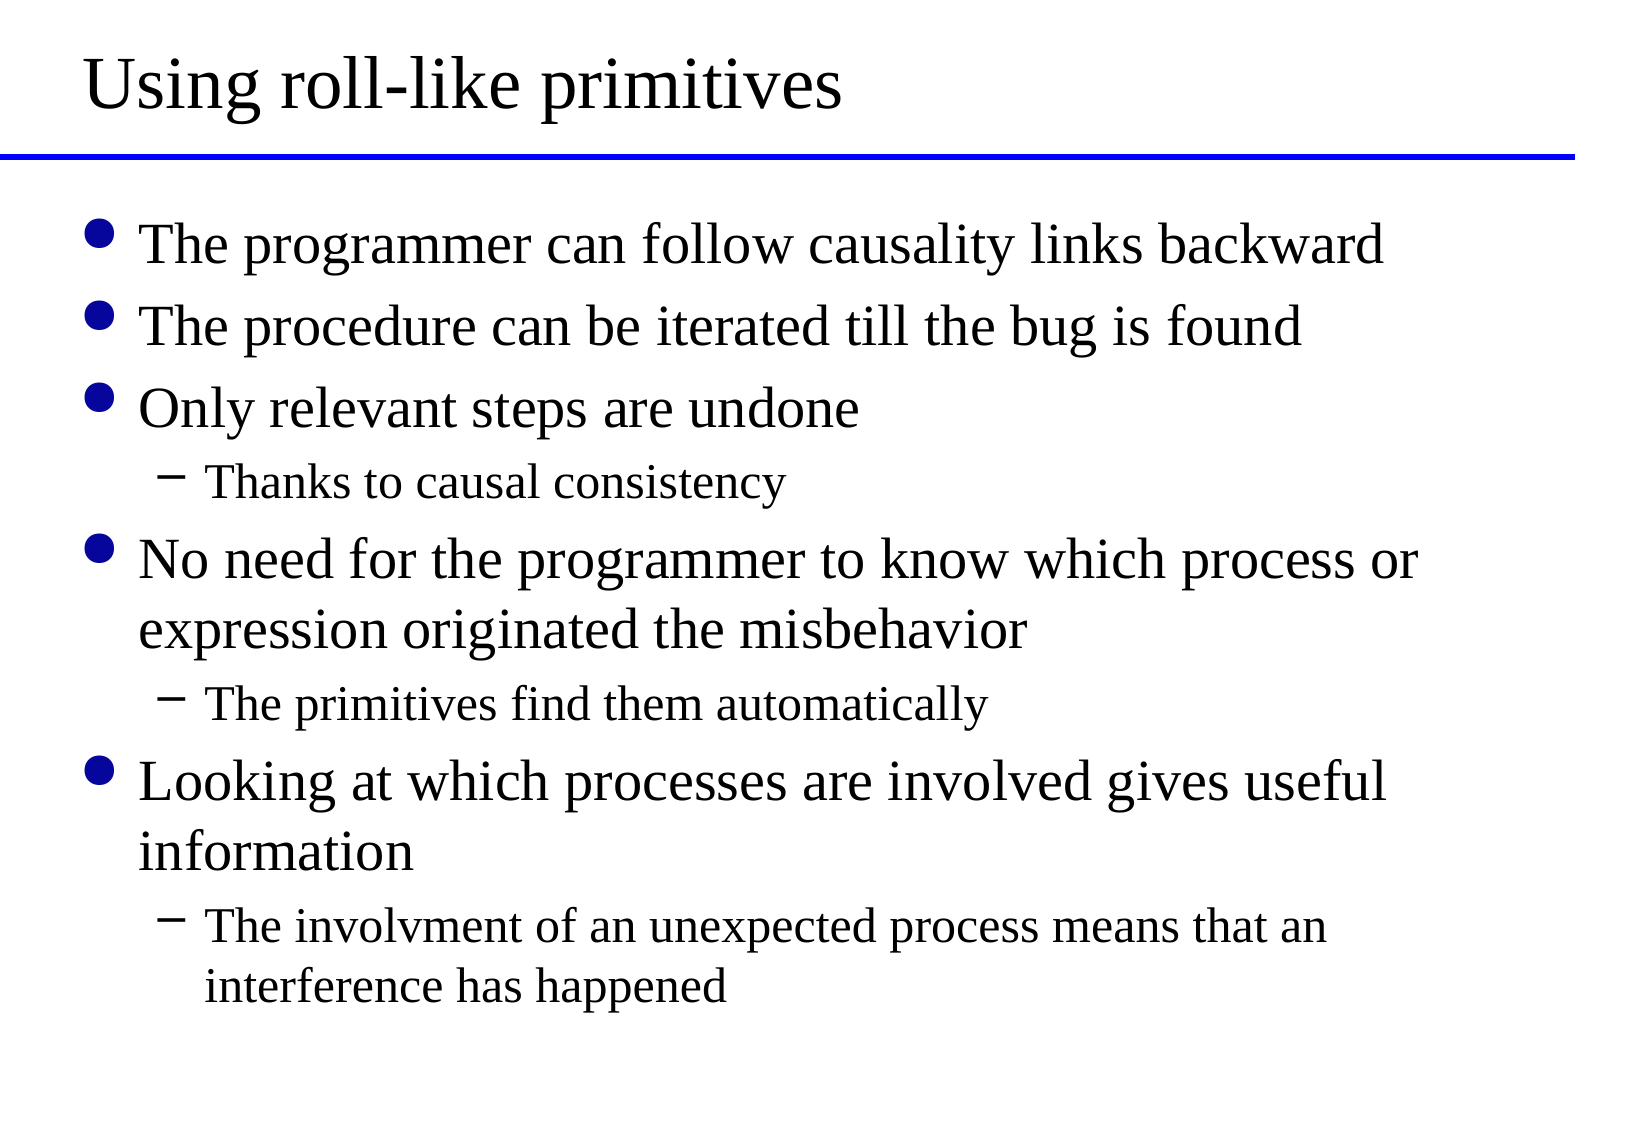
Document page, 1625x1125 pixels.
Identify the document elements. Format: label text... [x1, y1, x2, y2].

list The programmer can follow causality links backward The procedure can be iterated till the bug is found Only relevant steps are undone Thanks to causal consistency No need for the programmer to know which process or expression originated the misbehavior The primitives find them automatically Looking at which processes are involved gives useful information The involvment of an unexpected process means that an interference has happened [67, 198, 1478, 1061]
title Using roll-like primitives [67, 27, 1544, 131]
